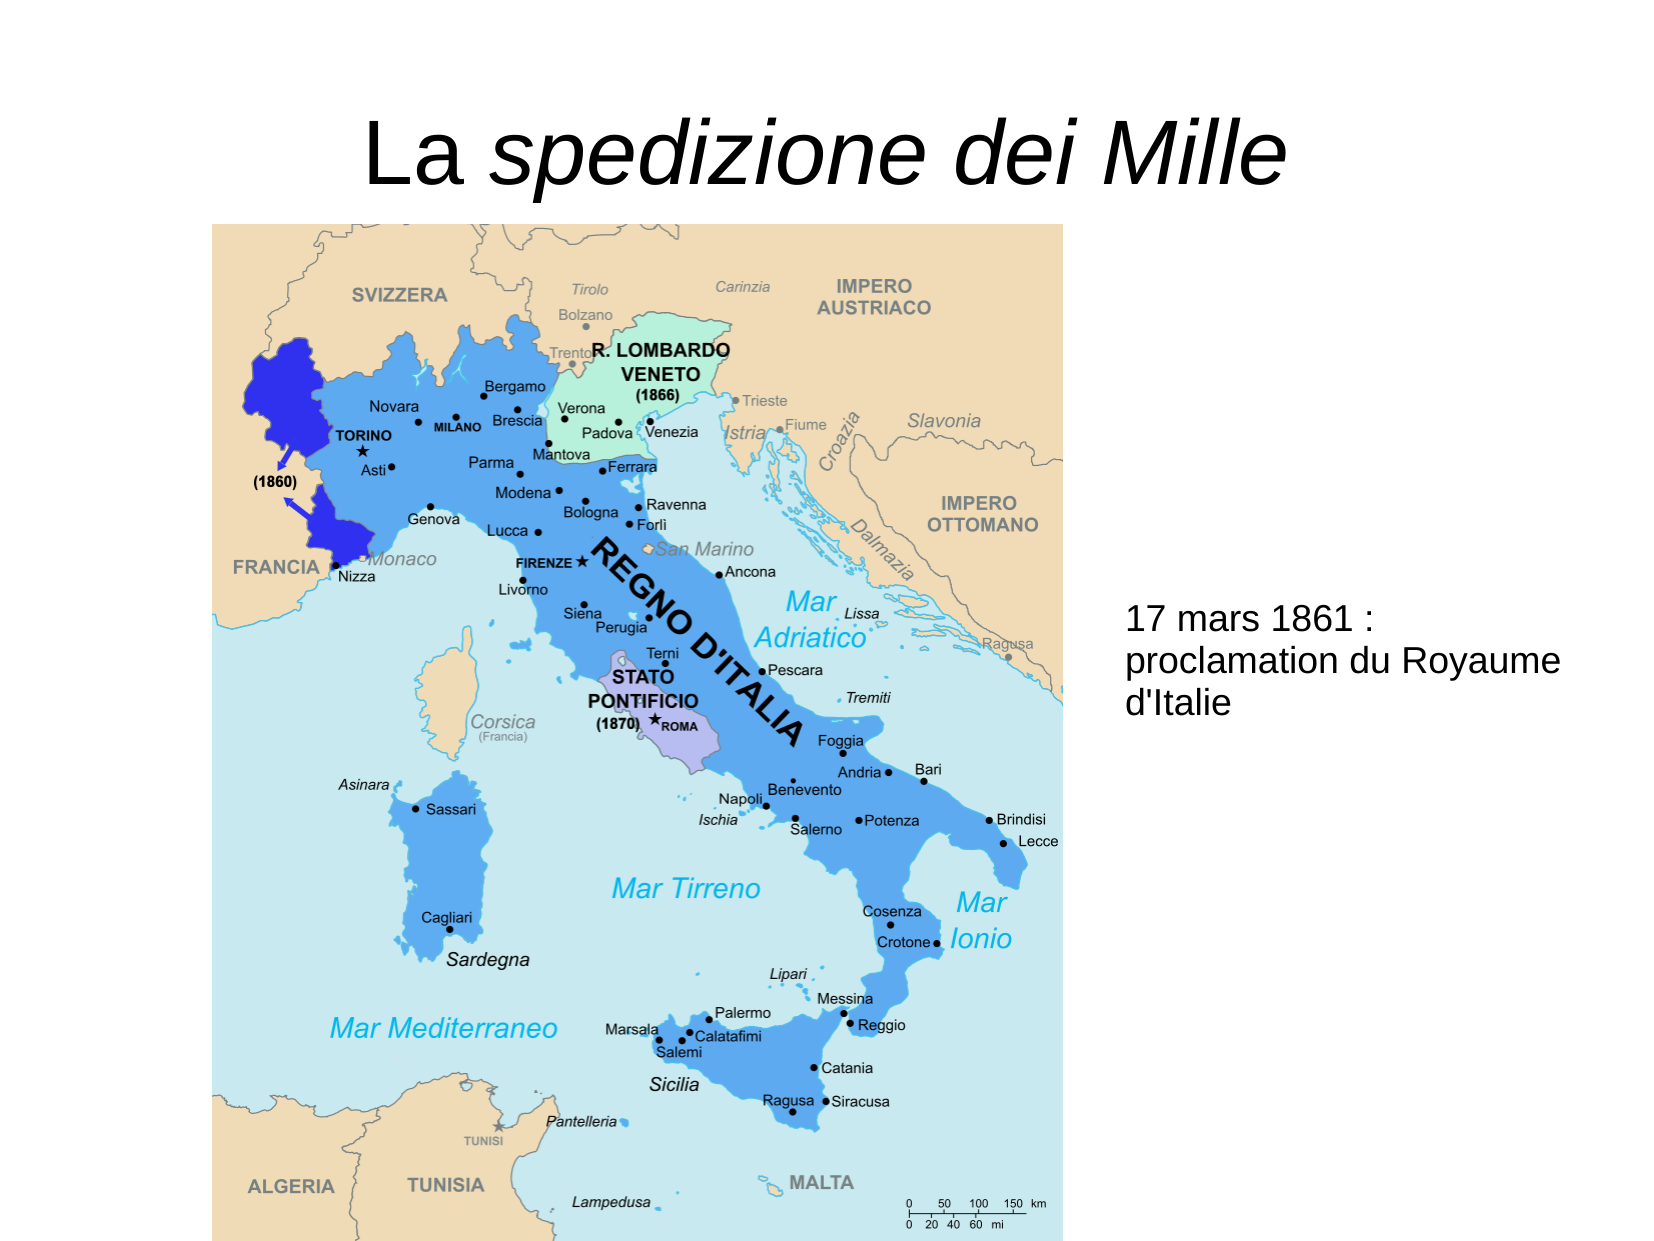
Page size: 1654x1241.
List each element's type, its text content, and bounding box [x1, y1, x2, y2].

title La spedizione dei Mille [82, 49, 1571, 257]
picture [212, 224, 1063, 1241]
text_box 17 mars 1861 : proclamation du Royaume d'Italie [1110, 590, 1595, 732]
